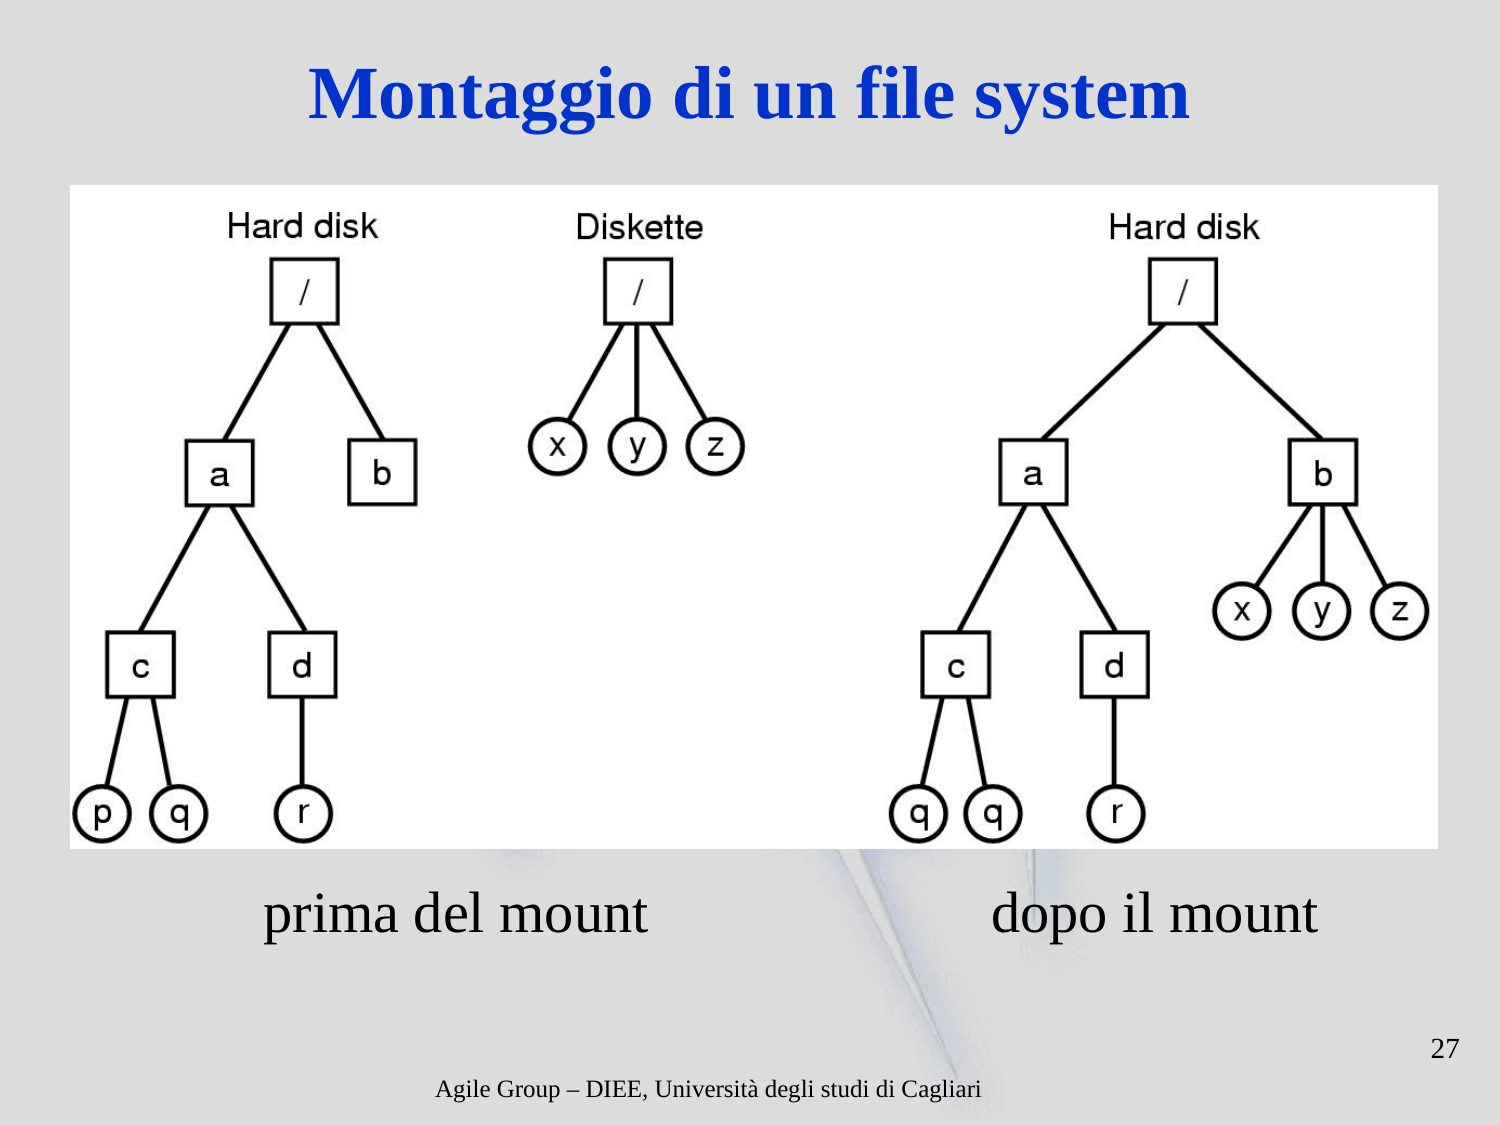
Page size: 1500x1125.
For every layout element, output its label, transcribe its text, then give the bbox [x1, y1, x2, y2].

title Montaggio di un file system [112, 12, 1388, 175]
list prima del mount dopo il mount [74, 880, 1417, 1011]
picture [0, 0, 1500, 1125]
